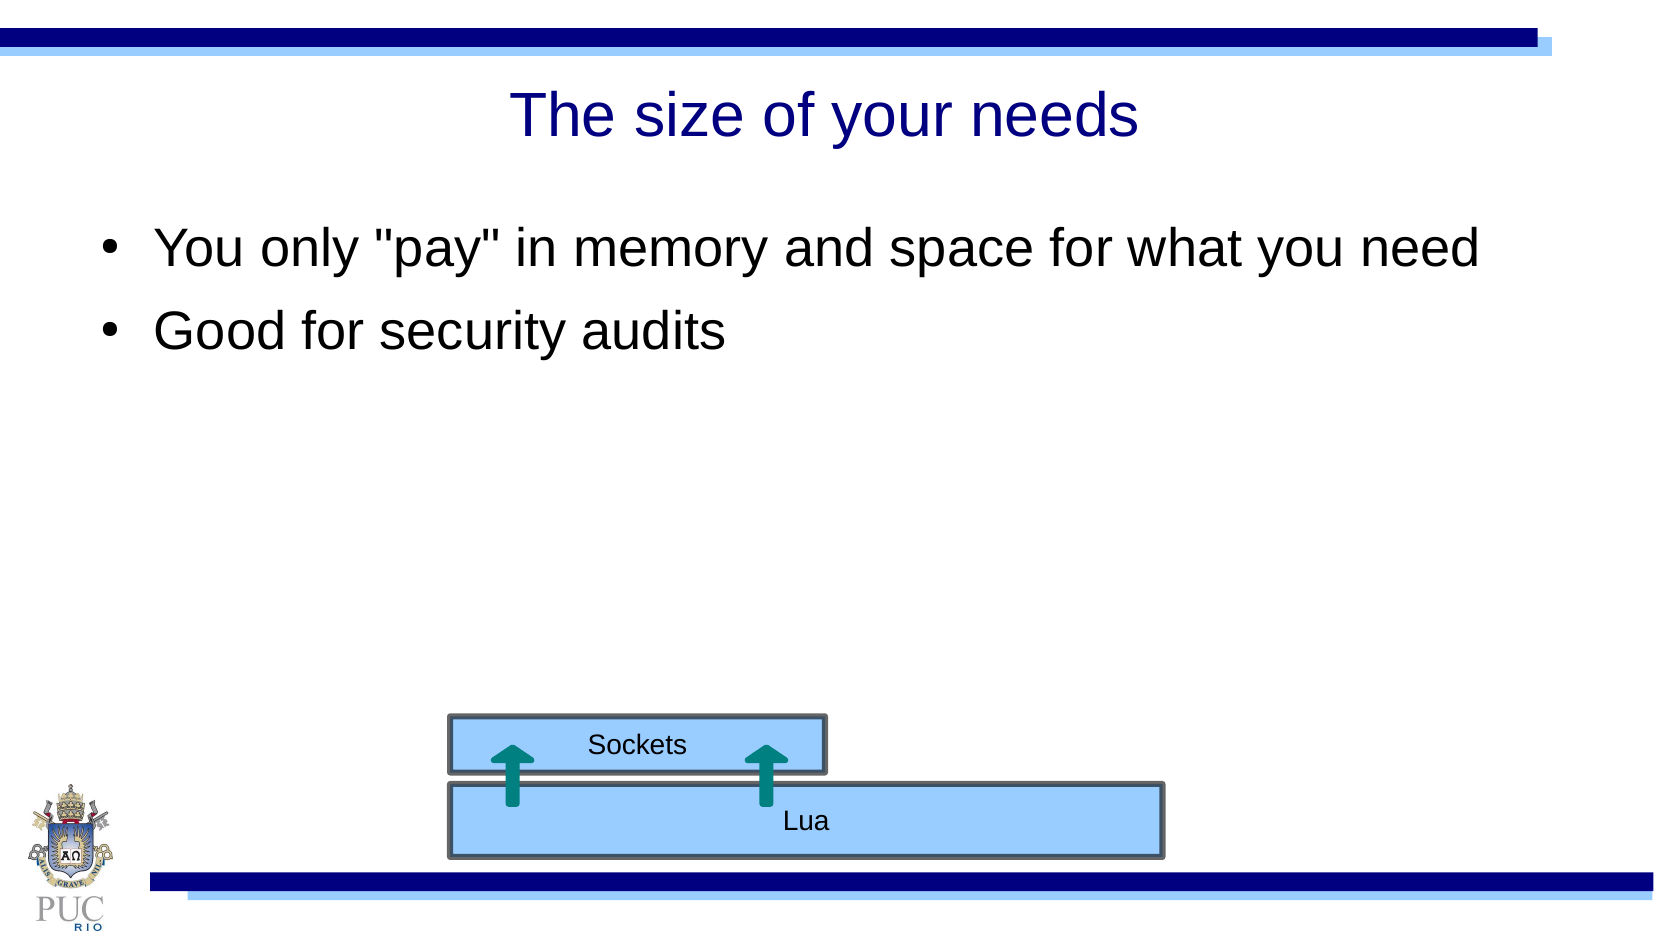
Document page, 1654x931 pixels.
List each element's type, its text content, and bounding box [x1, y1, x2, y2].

text_box [747, 747, 786, 804]
title The size of your needs [37, 37, 1613, 193]
text_box Lua [450, 783, 1163, 857]
text_box [493, 747, 532, 804]
list You only "pay" in memory and space for what you need Good for security audits [82, 217, 1571, 758]
picture [28, 784, 113, 931]
text_box Sockets [450, 716, 826, 773]
